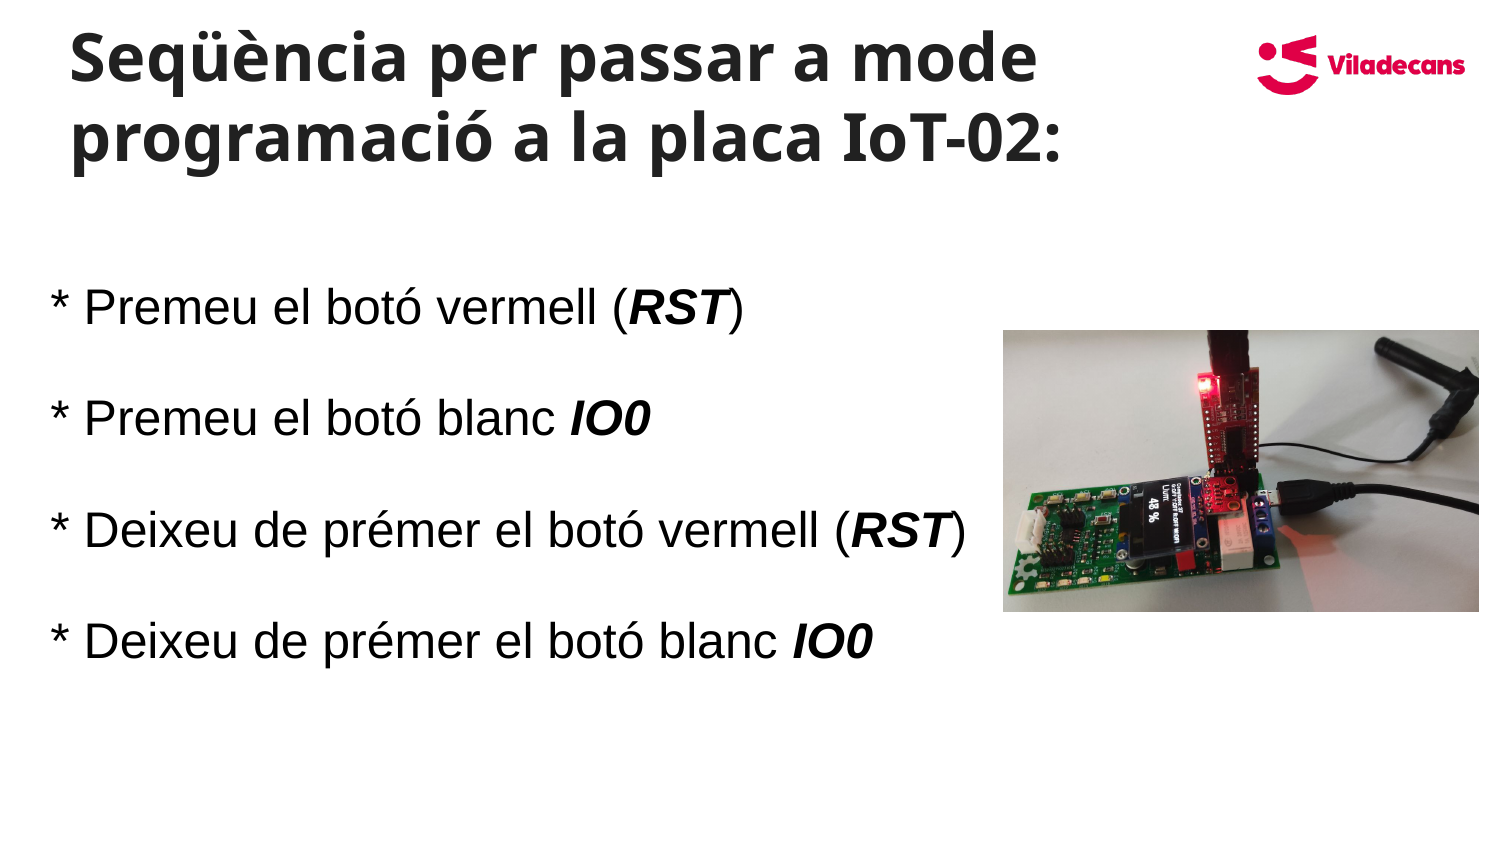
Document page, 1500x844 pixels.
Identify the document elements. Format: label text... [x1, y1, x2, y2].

title Seqüència per passar a mode programació a la placa IoT-02: [55, 0, 1453, 132]
picture [1003, 330, 1479, 612]
text_box * Premeu el botó vermell (RST) * Premeu el botó blanc IO0 * Deixeu de prémer el botó vermell (RST) * Deixeu de prémer el botó blanc IO0 [35, 271, 1040, 738]
picture [1453, 35, 1465, 95]
